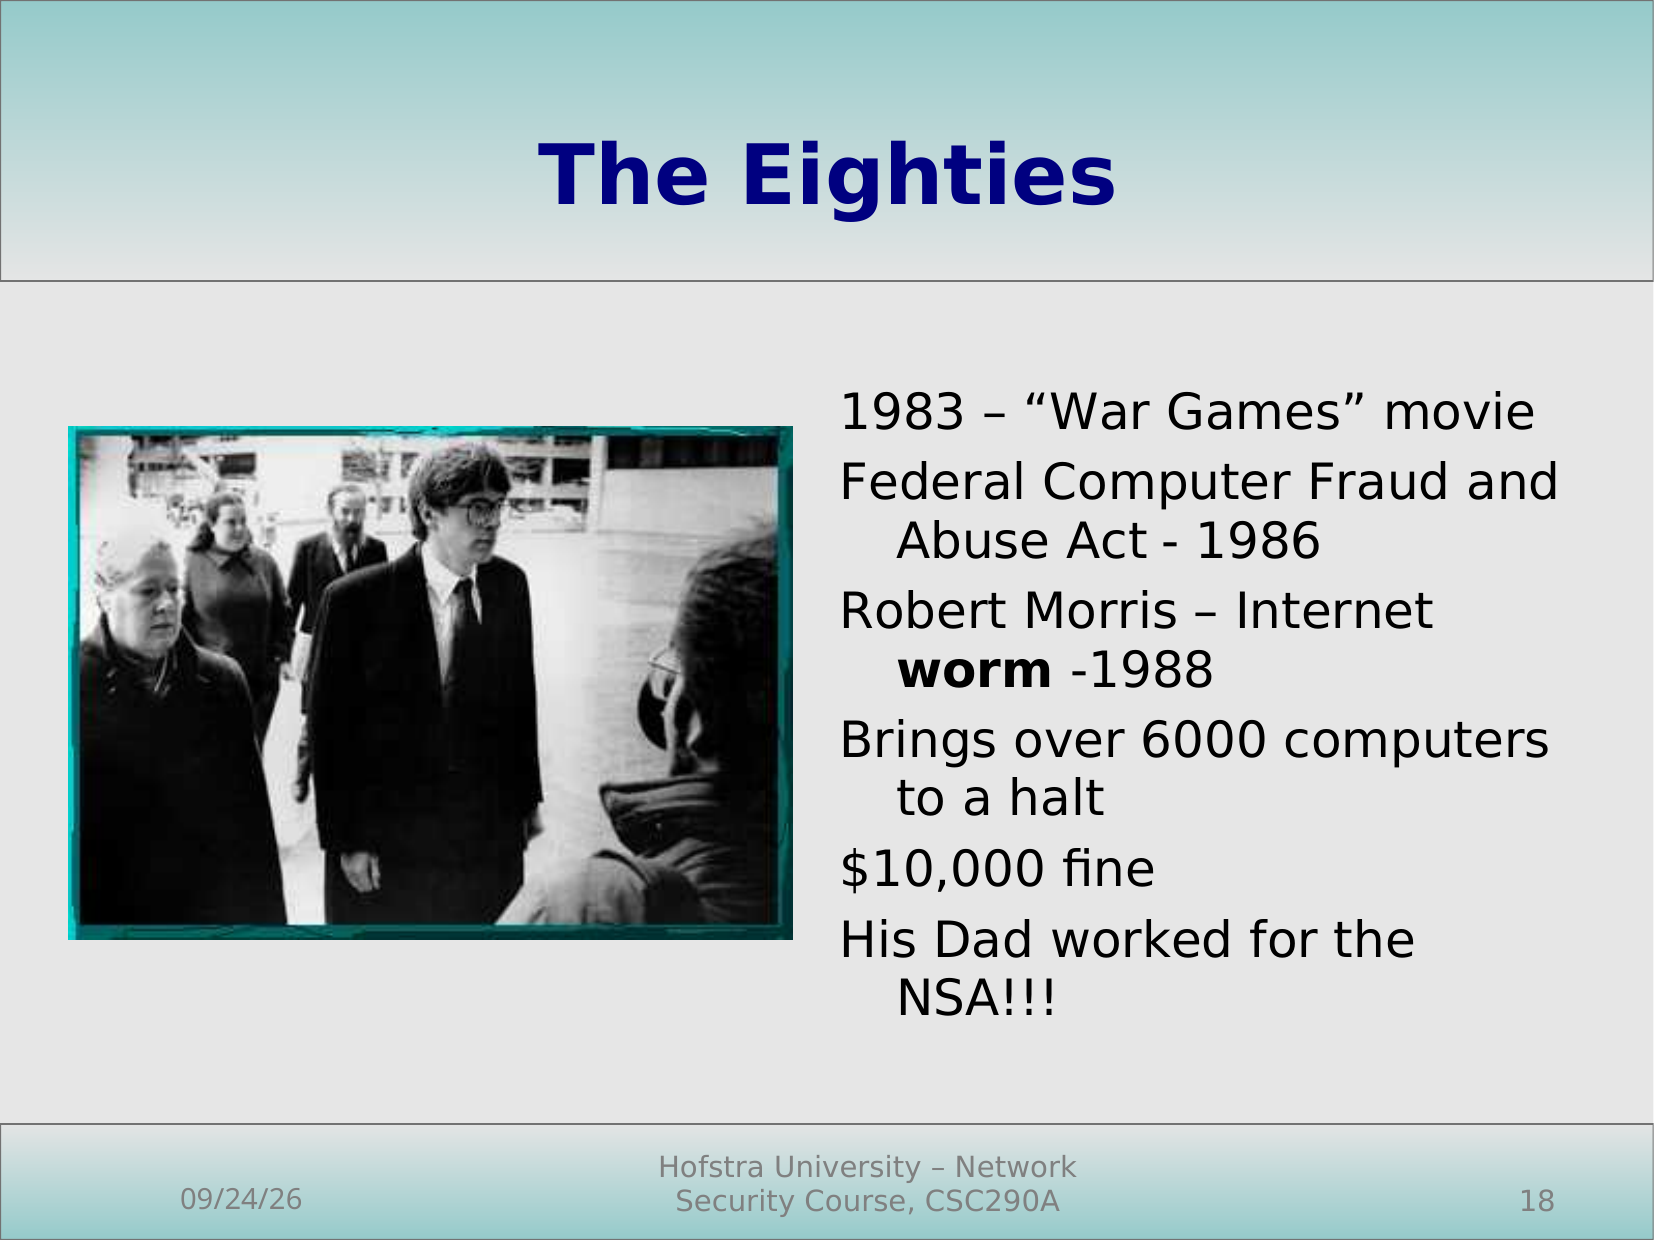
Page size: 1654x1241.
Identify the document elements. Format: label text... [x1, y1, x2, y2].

picture [68, 426, 793, 940]
title The Eighties [123, 87, 1534, 233]
list 1983 – “War Games” movie Federal Computer Fraud and Abuse Act - 1986 Robert Morris – Internet worm -1988 Brings over 6000 computers to a halt $10,000 fine His Dad worked for the NSA!!! [825, 375, 1591, 1094]
